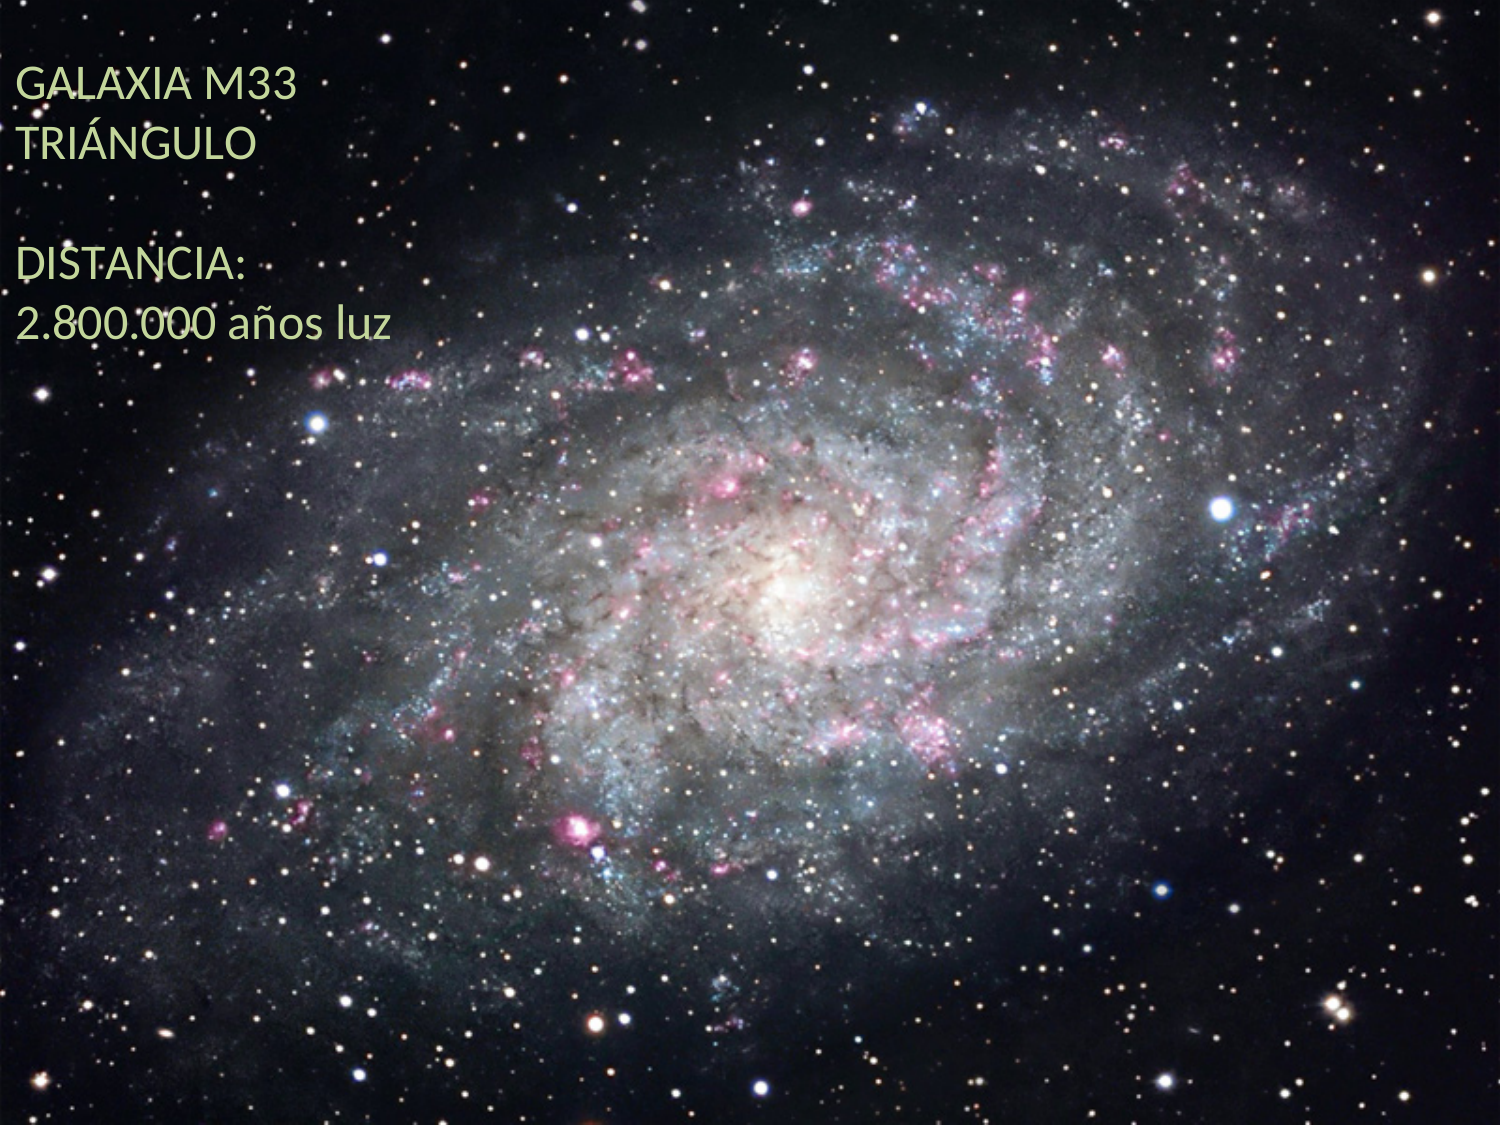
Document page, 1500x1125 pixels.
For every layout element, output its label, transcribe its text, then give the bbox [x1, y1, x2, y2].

picture [0, 0, 1500, 1125]
title GALAXIA M33 TRIÁNGULO DISTANCIA: 2.800.000 años luz [0, 0, 446, 399]
